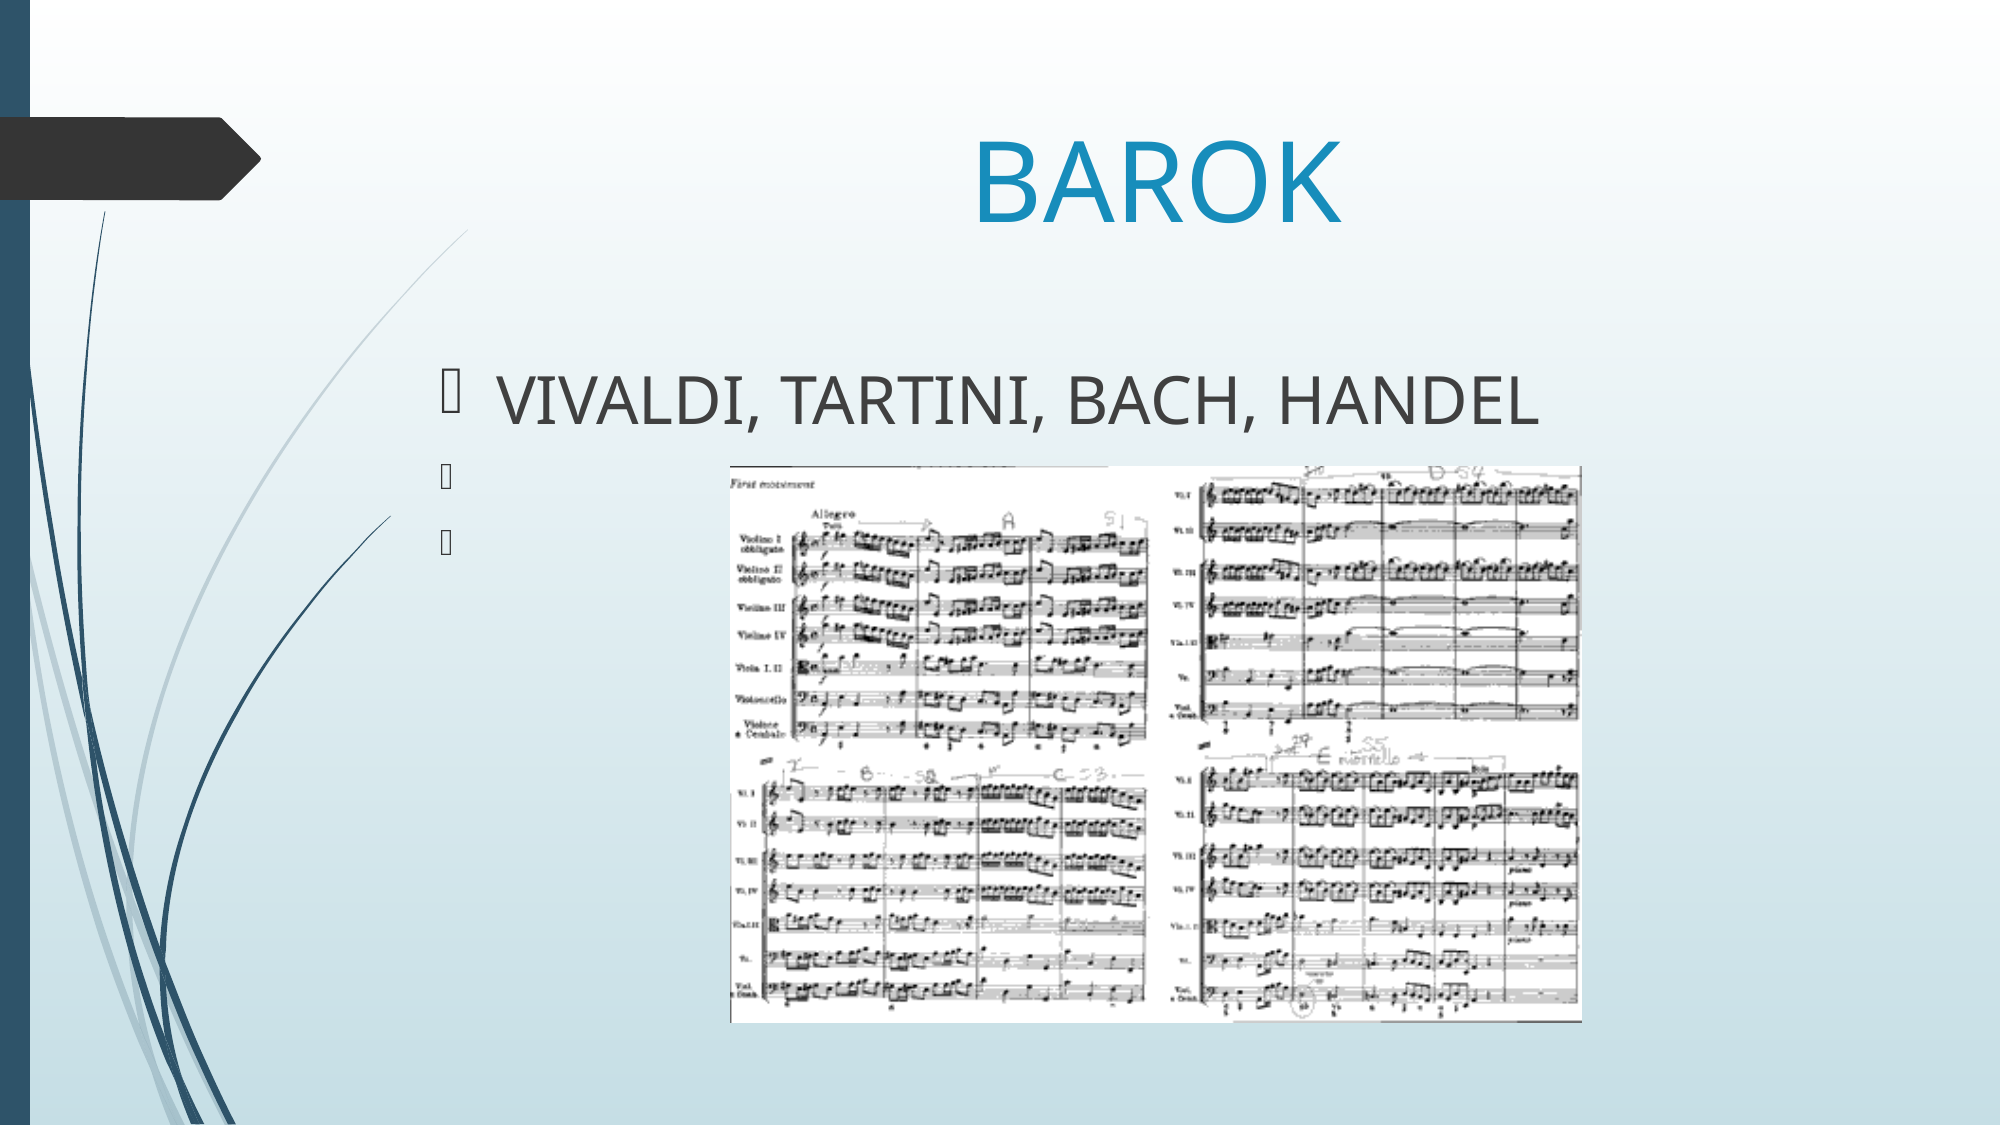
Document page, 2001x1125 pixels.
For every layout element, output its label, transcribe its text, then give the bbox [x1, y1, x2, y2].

title BAROK [425, 102, 1888, 313]
list VIVALDI, TARTINI, BACH, HANDEL [424, 350, 1888, 970]
picture [730, 466, 1582, 1023]
